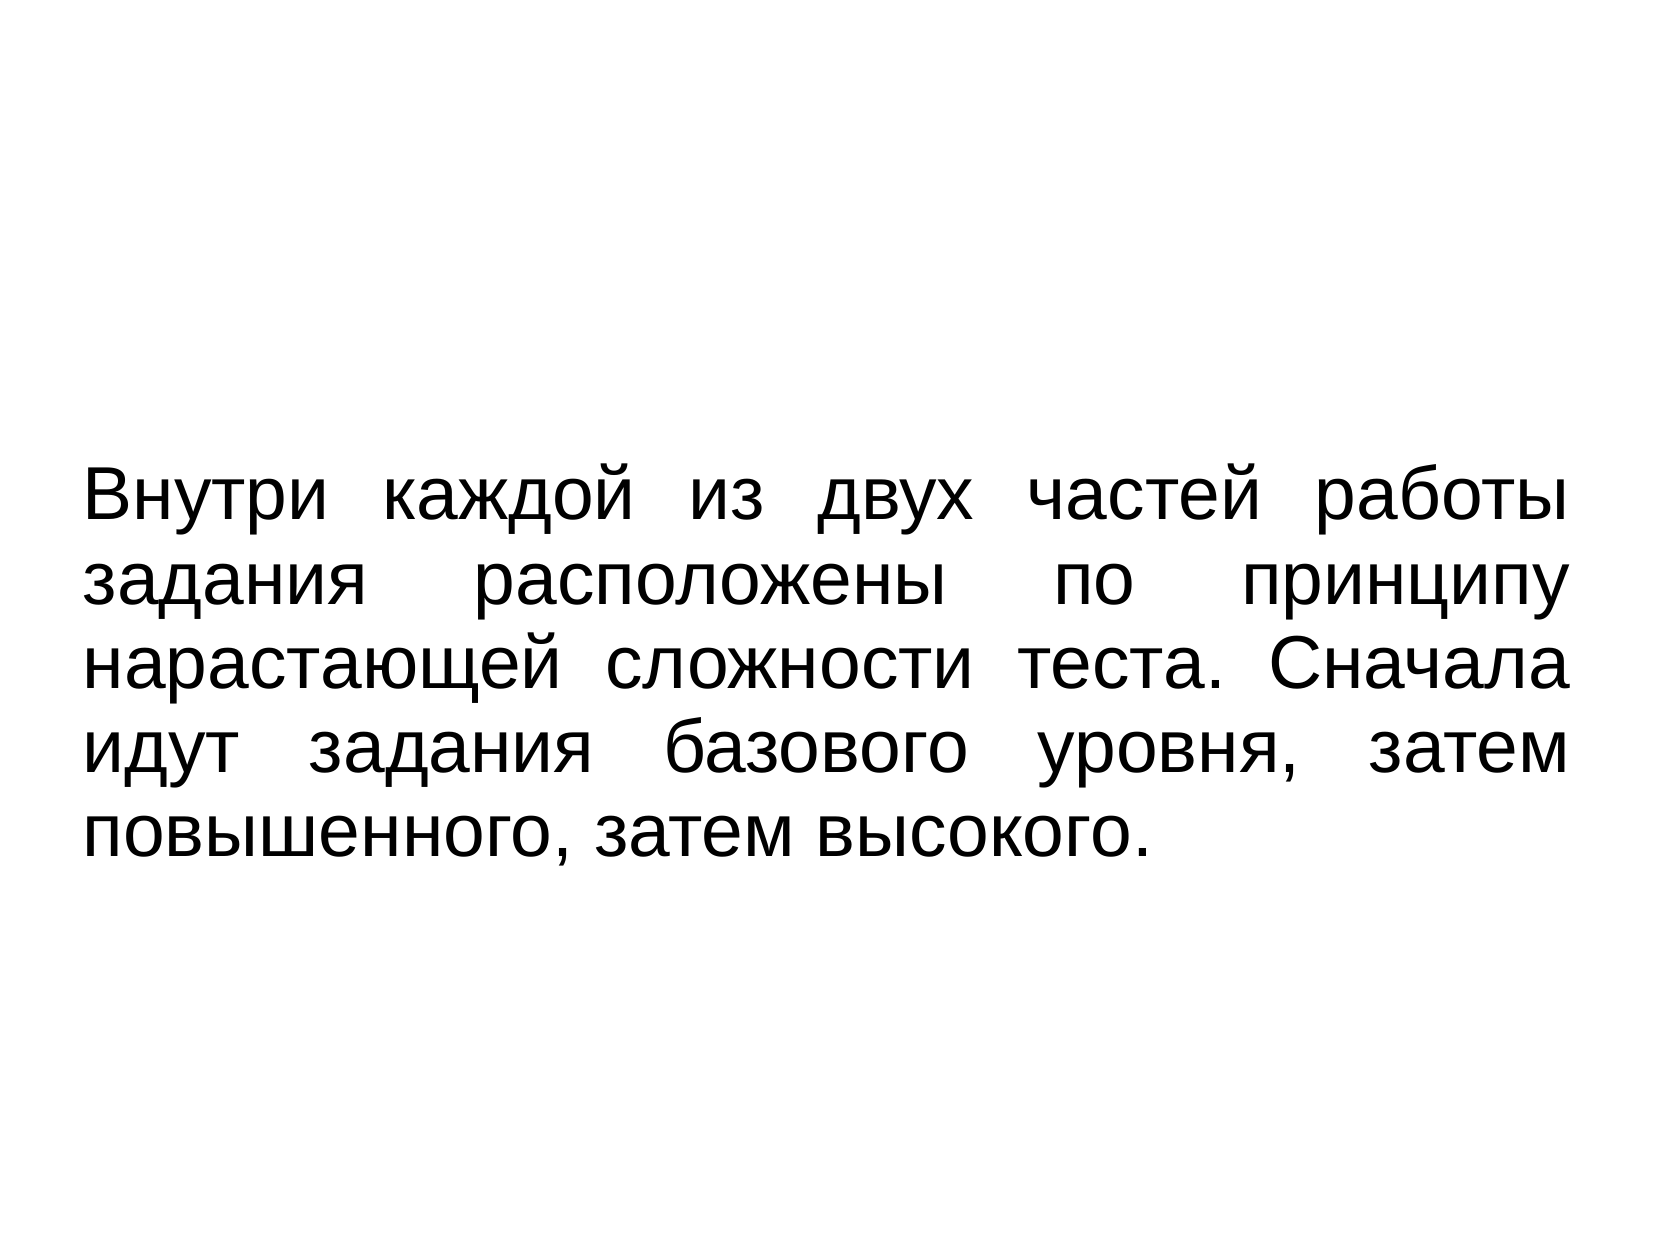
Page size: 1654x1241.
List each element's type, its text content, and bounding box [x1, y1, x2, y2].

subtitle Внутри каждой из двух частей работы задания расположены по принципу нарастающей сложности теста. Сначала идут задания базового уровня, затем повышенного, затем высокого. [82, 297, 1571, 1102]
